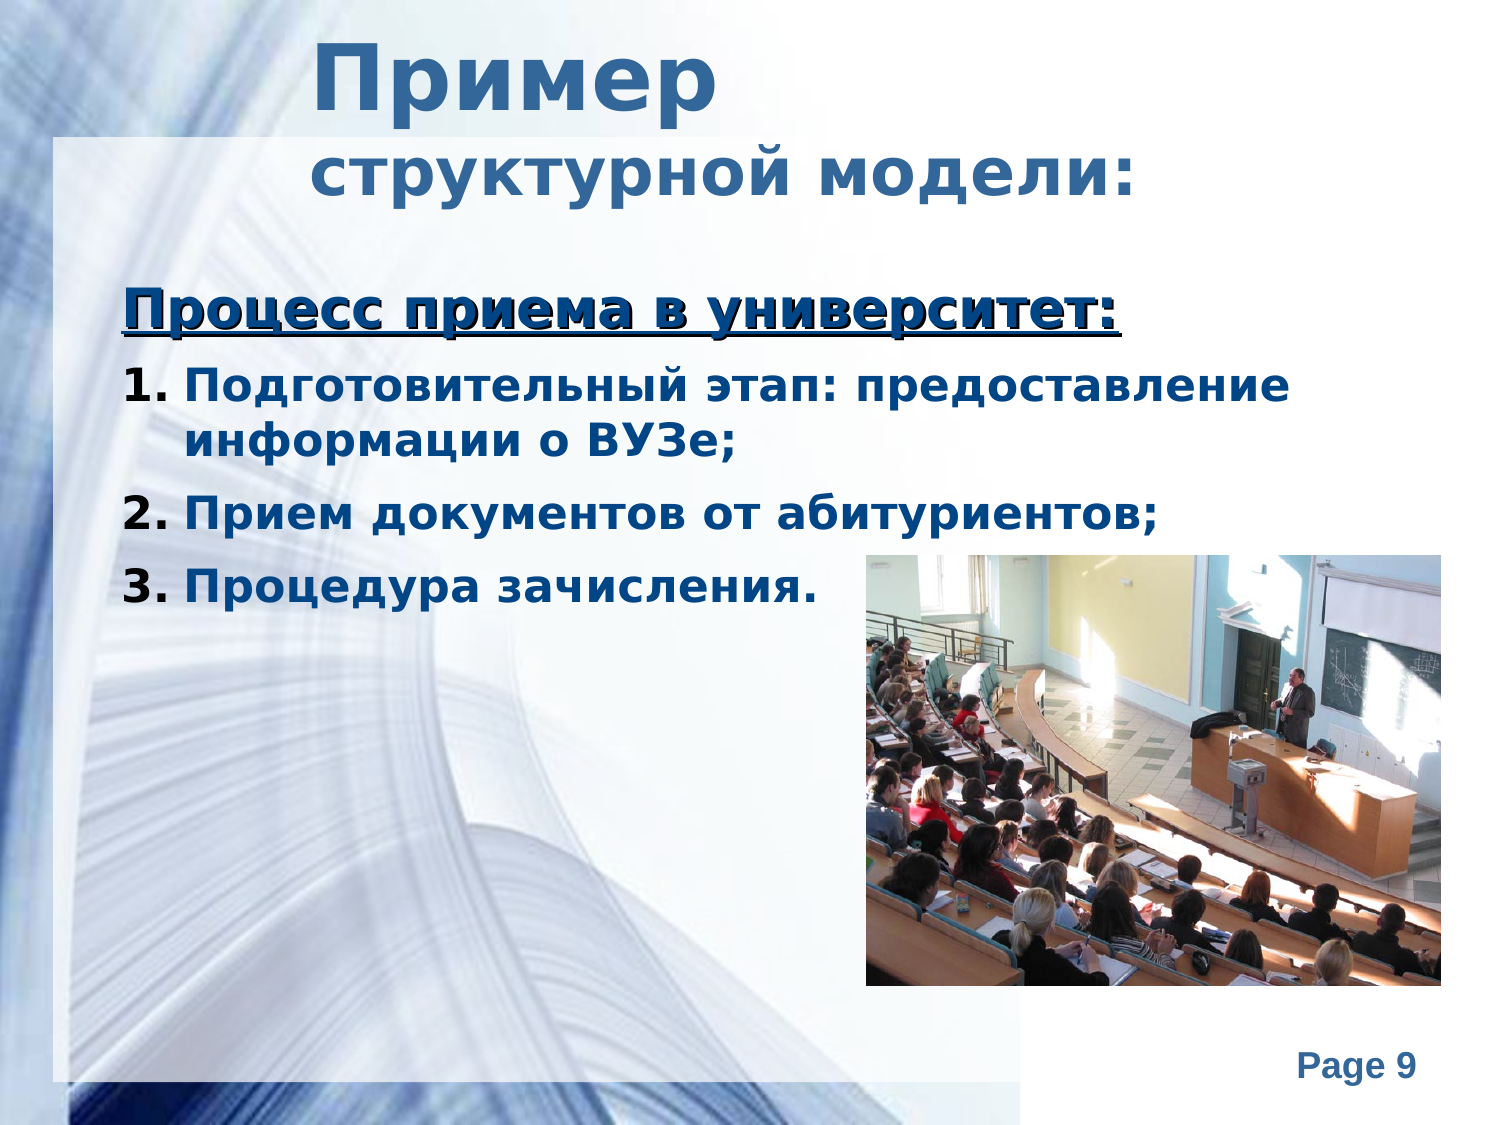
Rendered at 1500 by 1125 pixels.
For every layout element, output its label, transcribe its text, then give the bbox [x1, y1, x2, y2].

text_box Процесс приема в университет: Подготовительный этап: предоставление информации о ВУЗе; Прием документов от абитуриентов; Процедура зачисления. [106, 205, 1442, 612]
text_box Пример структурной модели: [295, 11, 1154, 205]
picture [0, 0, 1500, 1125]
